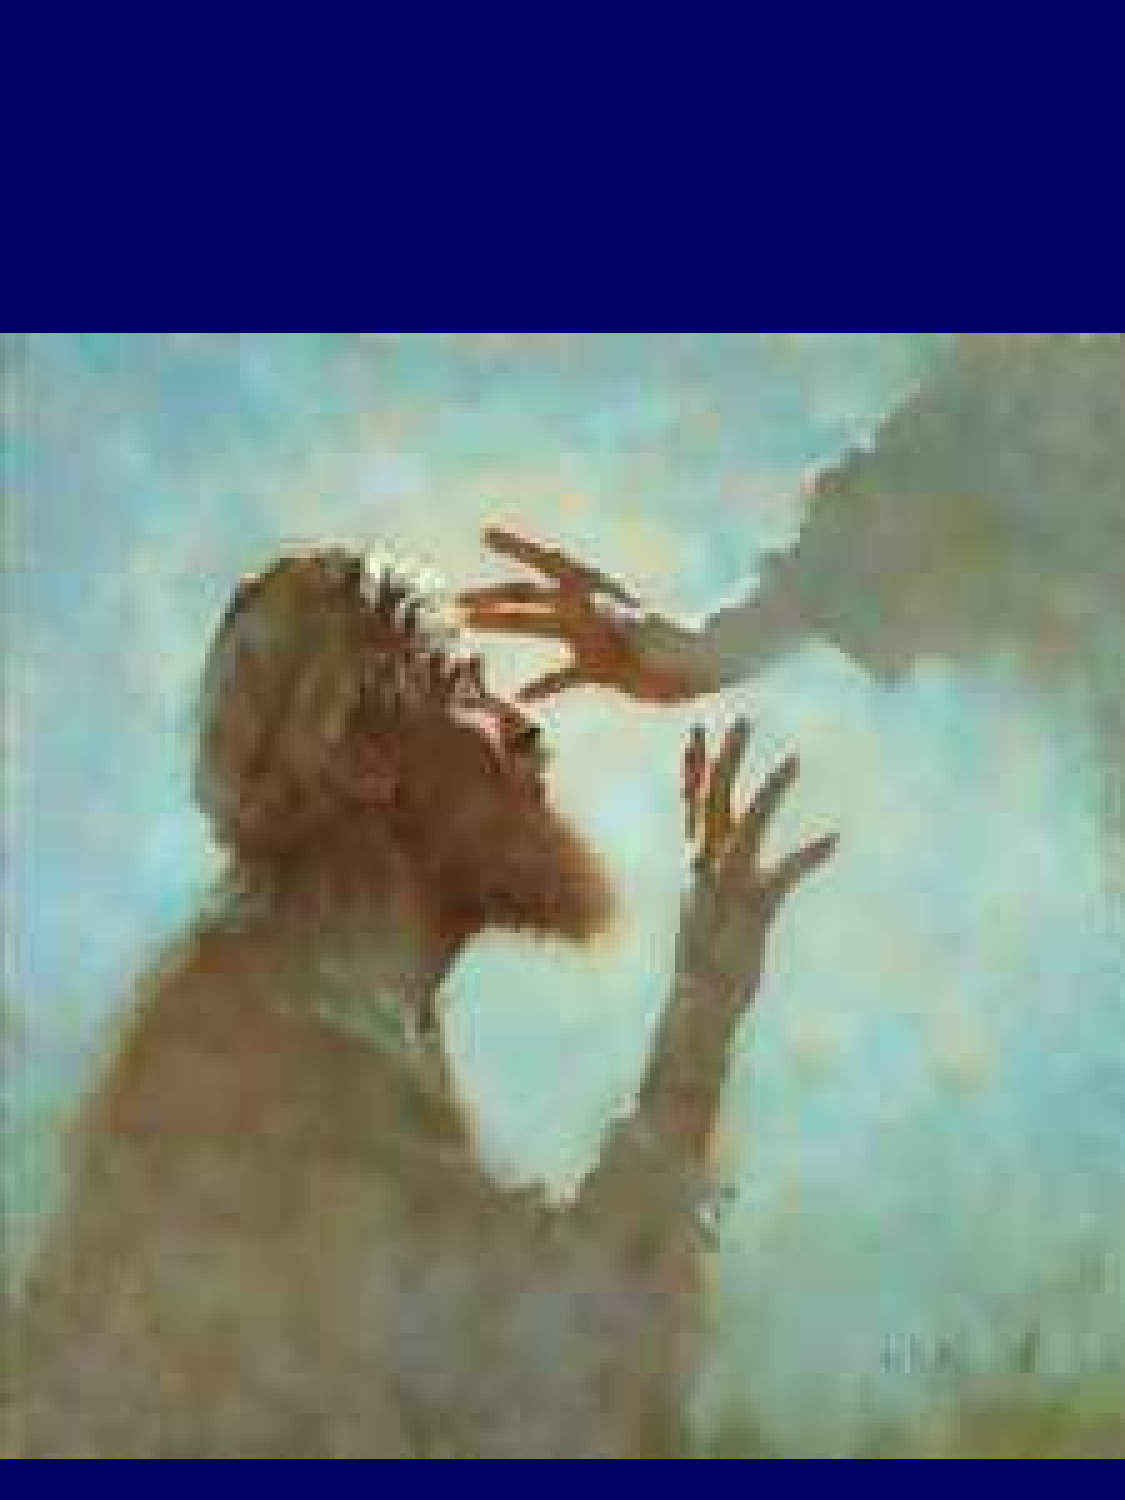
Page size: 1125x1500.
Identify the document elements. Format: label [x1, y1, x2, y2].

picture [0, 333, 1125, 1459]
